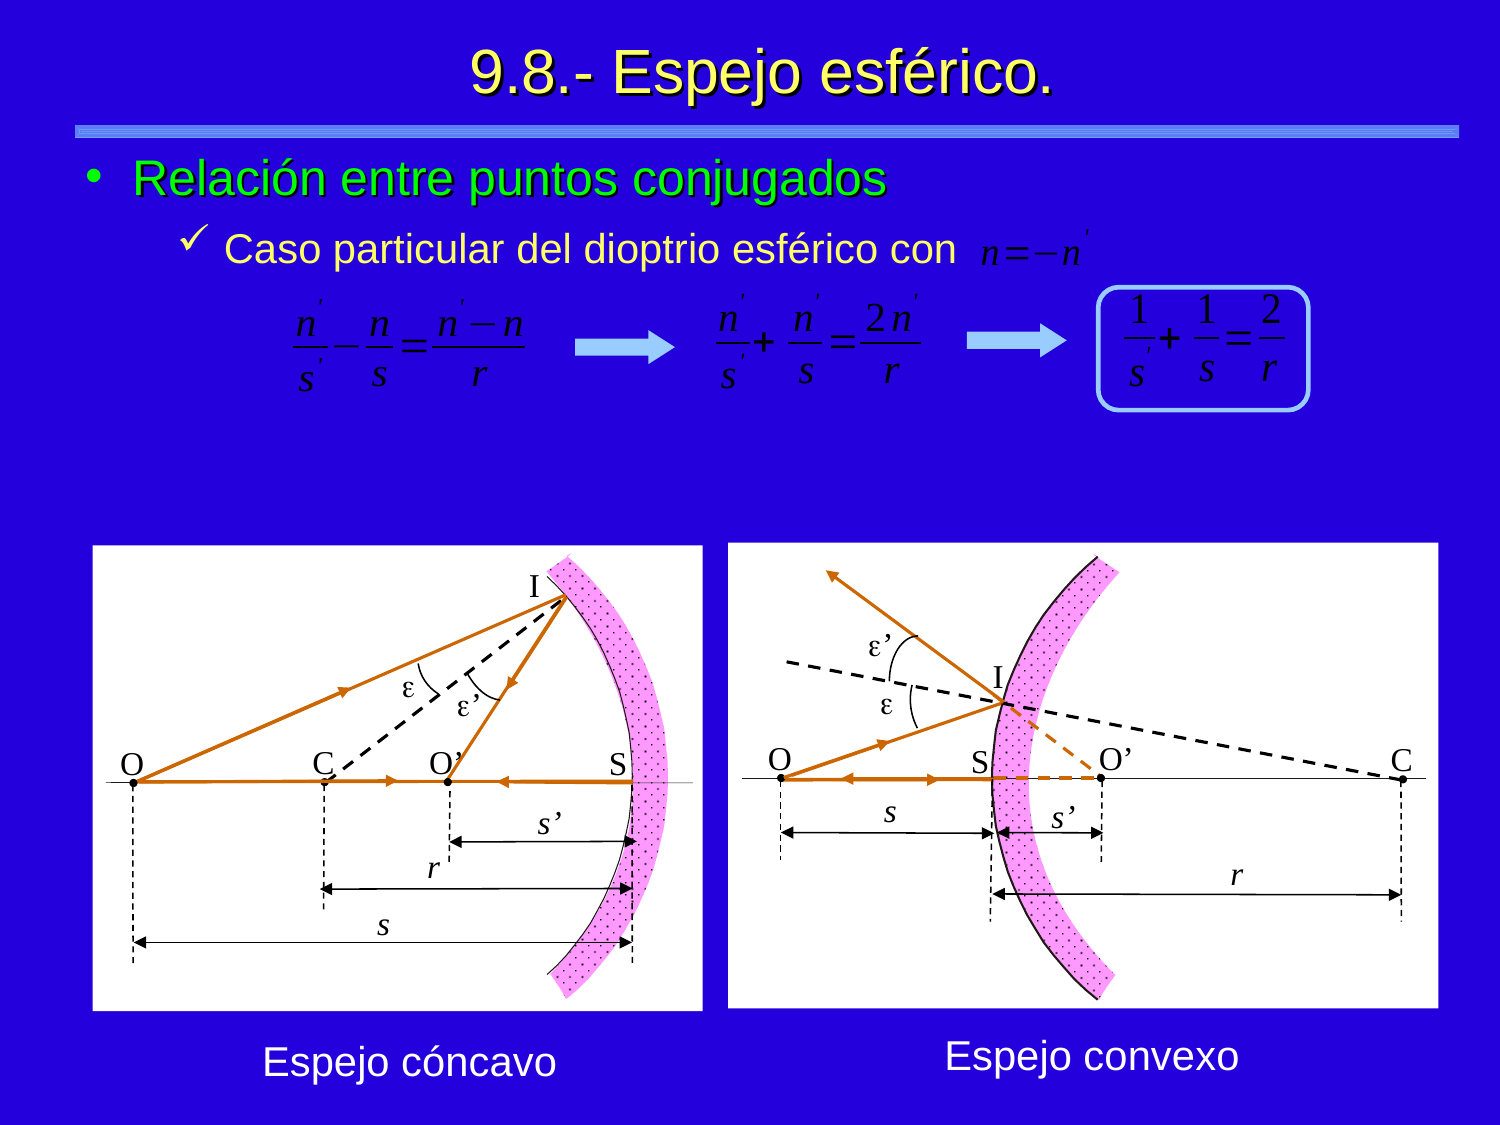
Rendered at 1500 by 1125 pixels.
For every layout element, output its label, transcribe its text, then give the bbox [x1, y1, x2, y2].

text_box [967, 324, 1066, 356]
text_box S [595, 742, 642, 783]
text_box [92, 545, 703, 1012]
text_box r [1214, 851, 1260, 892]
chart [279, 292, 543, 403]
text_box O [757, 737, 803, 778]
text_box r [410, 845, 457, 886]
text_box O [791, 774, 803, 778]
text_box 9.8.- Espejo esférico. [50, 23, 1476, 114]
text_box Espejo cóncavo [240, 1026, 579, 1093]
text_box s [352, 901, 415, 942]
chart [1111, 290, 1300, 398]
chart [702, 287, 939, 400]
text_box ’ [893, 642, 906, 664]
text_box C [300, 741, 347, 779]
text_box C [1378, 738, 1425, 779]
text_box ’ [855, 623, 906, 664]
text_box s’ [1040, 794, 1087, 835]
text_box Espejo convexo [922, 1021, 1262, 1087]
chart [971, 223, 1103, 275]
text_box I [975, 684, 990, 695]
text_box [75, 125, 1460, 138]
text_box I [511, 564, 558, 605]
text_box  [383, 664, 434, 705]
text_box [575, 331, 674, 363]
text_box O’ [1093, 737, 1140, 778]
text_box Relación entre puntos conjugados [71, 137, 1401, 226]
text_box  [861, 681, 912, 722]
text_box O [109, 742, 156, 783]
text_box ’ [444, 682, 495, 723]
text_box Caso particular del dioptrio esférico con [84, 214, 1300, 261]
text_box S [957, 740, 1003, 778]
text_box I [975, 654, 1022, 695]
text_box O’ [423, 741, 470, 782]
text_box [728, 542, 1439, 1009]
text_box s [859, 788, 922, 829]
text_box s’ [526, 801, 573, 840]
